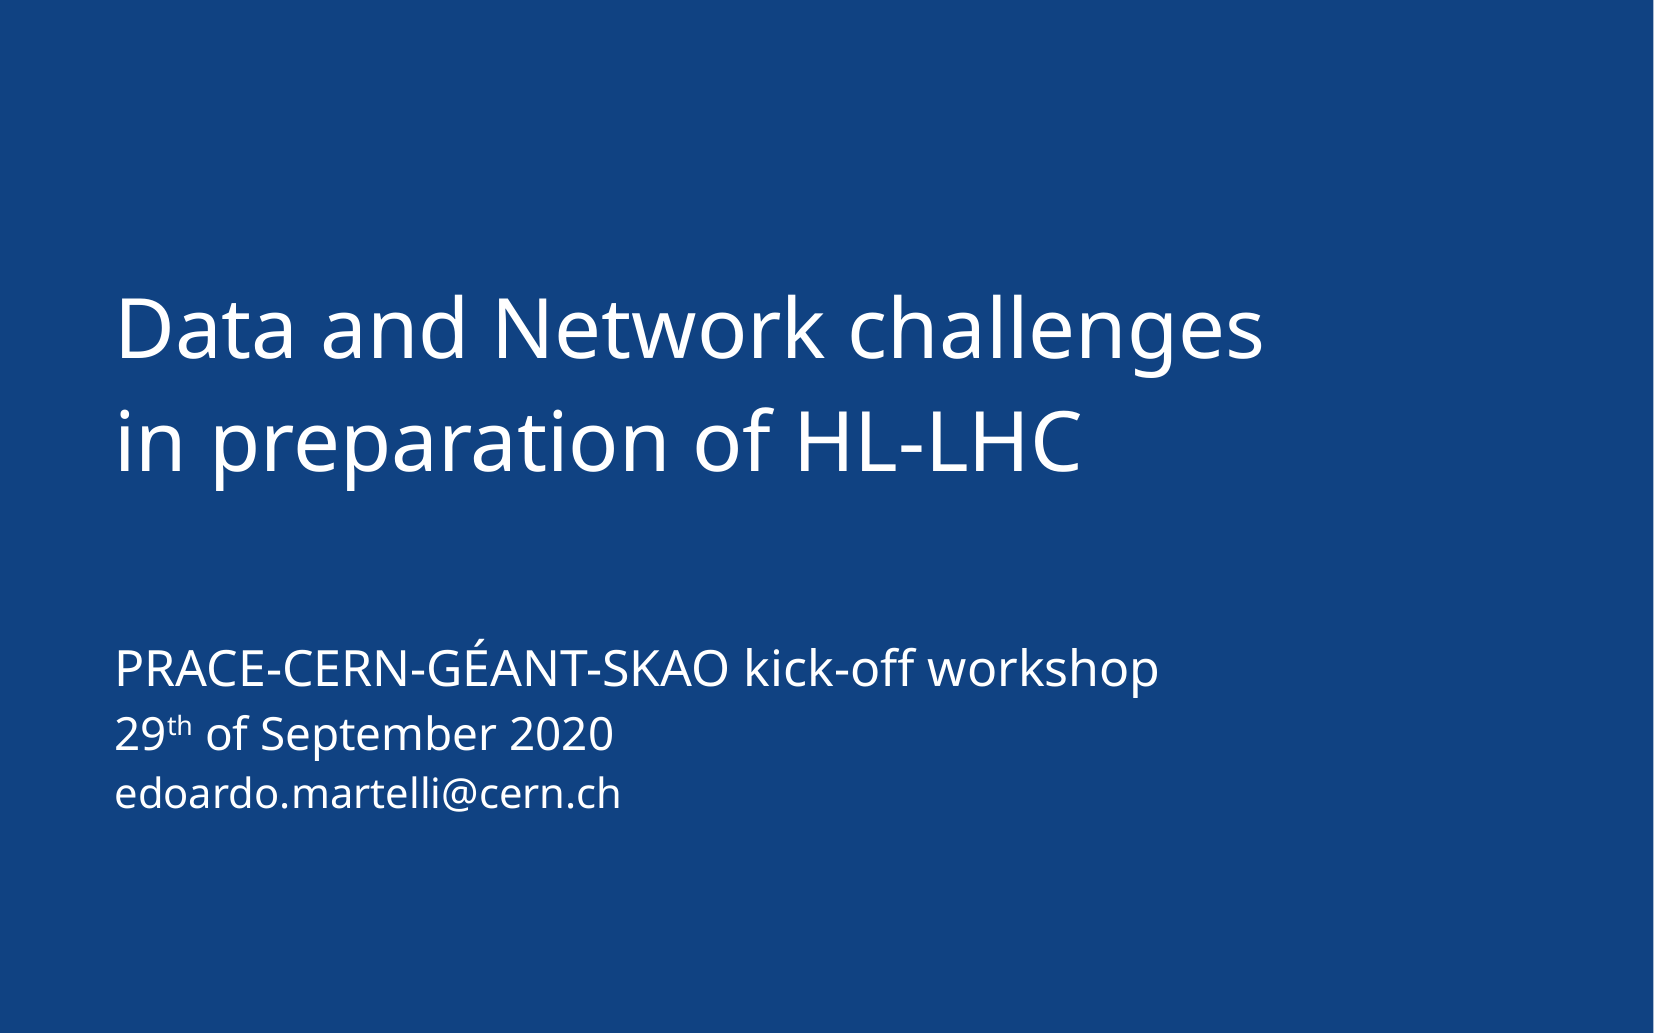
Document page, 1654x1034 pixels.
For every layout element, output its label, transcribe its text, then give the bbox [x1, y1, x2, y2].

title Data and Network challenges in preparation of HL-LHC PRACE-CERN-GÉANT-SKAO kick-off workshop 29th of September 2020 edoardo.martelli@cern.ch [114, 189, 1630, 900]
